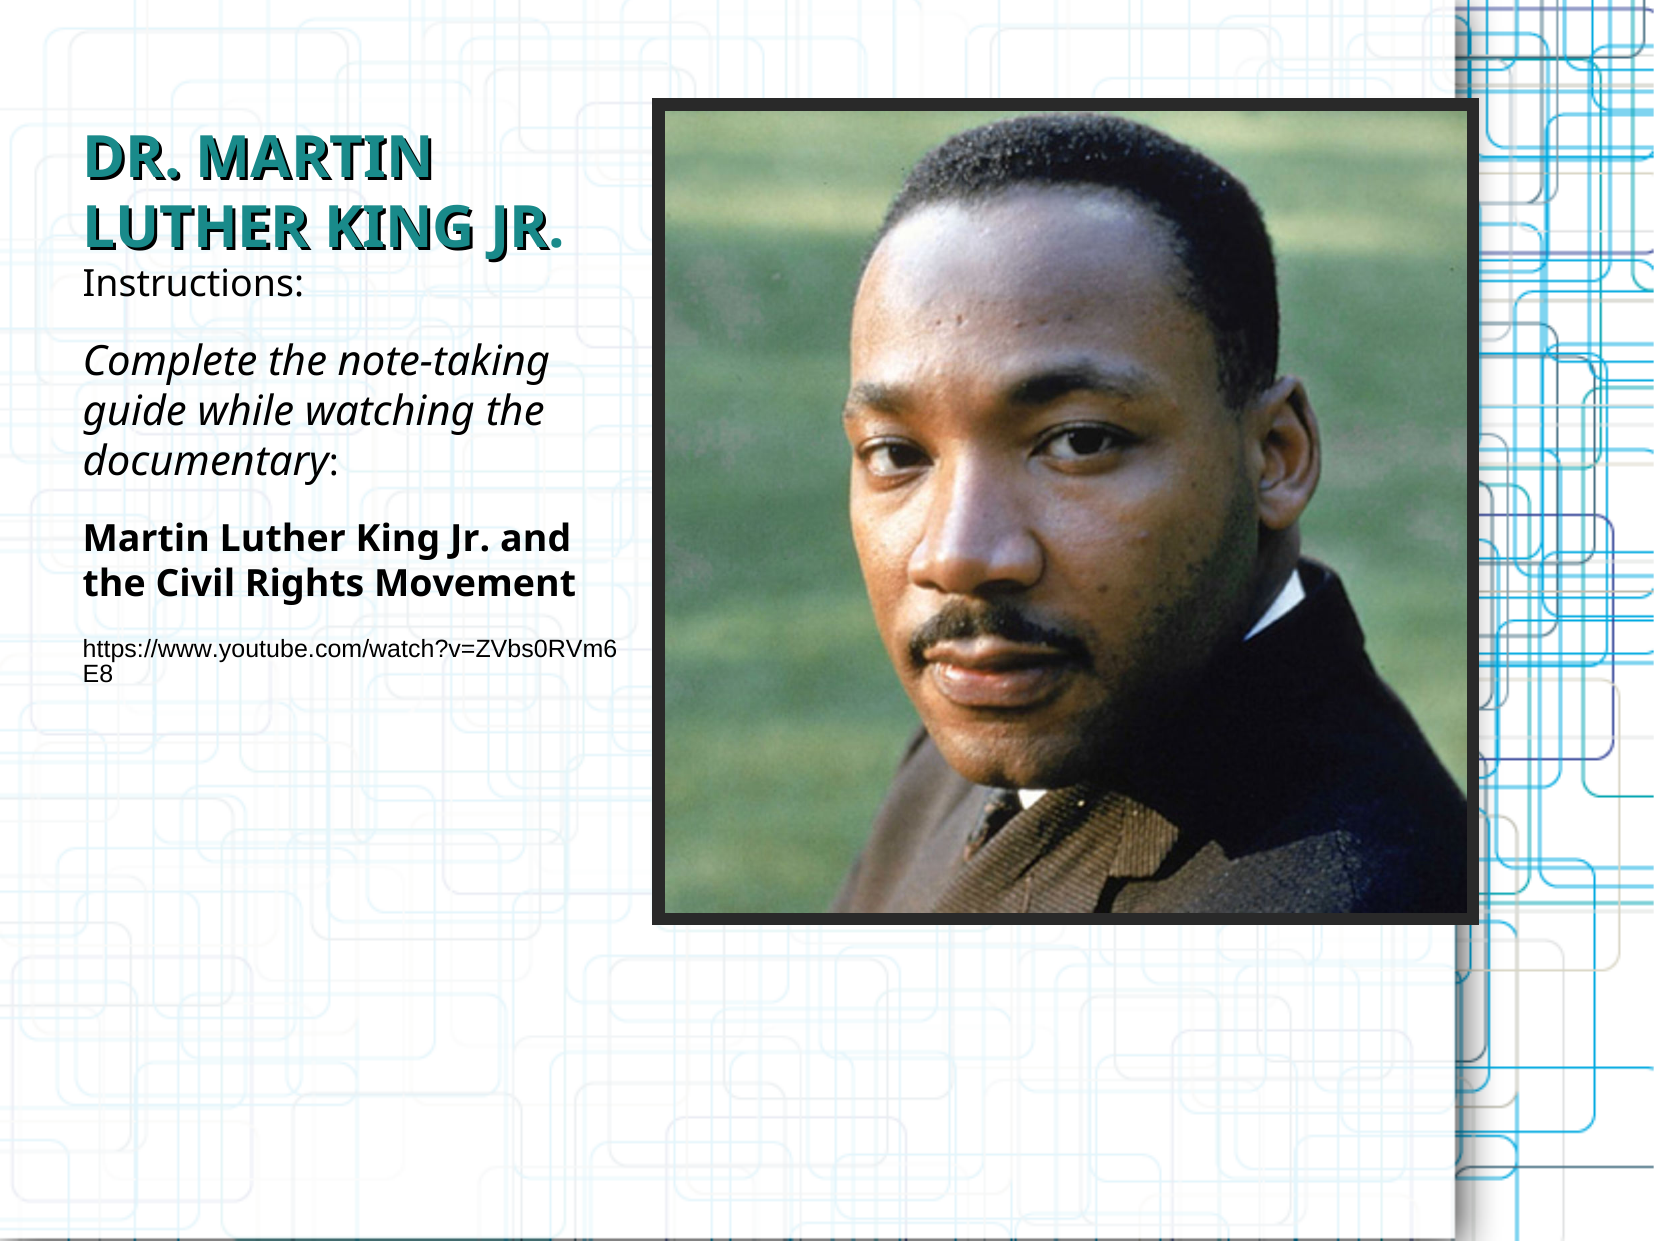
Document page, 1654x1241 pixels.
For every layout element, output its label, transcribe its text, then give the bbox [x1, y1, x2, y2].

picture [664, 110, 1467, 913]
title DR. MARTIN LUTHER KING JR. [82, 49, 627, 259]
list Instructions: Complete the note-taking guide while watching the documentary: Martin Luther King Jr. and the Civil Rights Movement https://www.youtube.com/watch?v=ZVbs0RVm6E8 [82, 259, 627, 1108]
